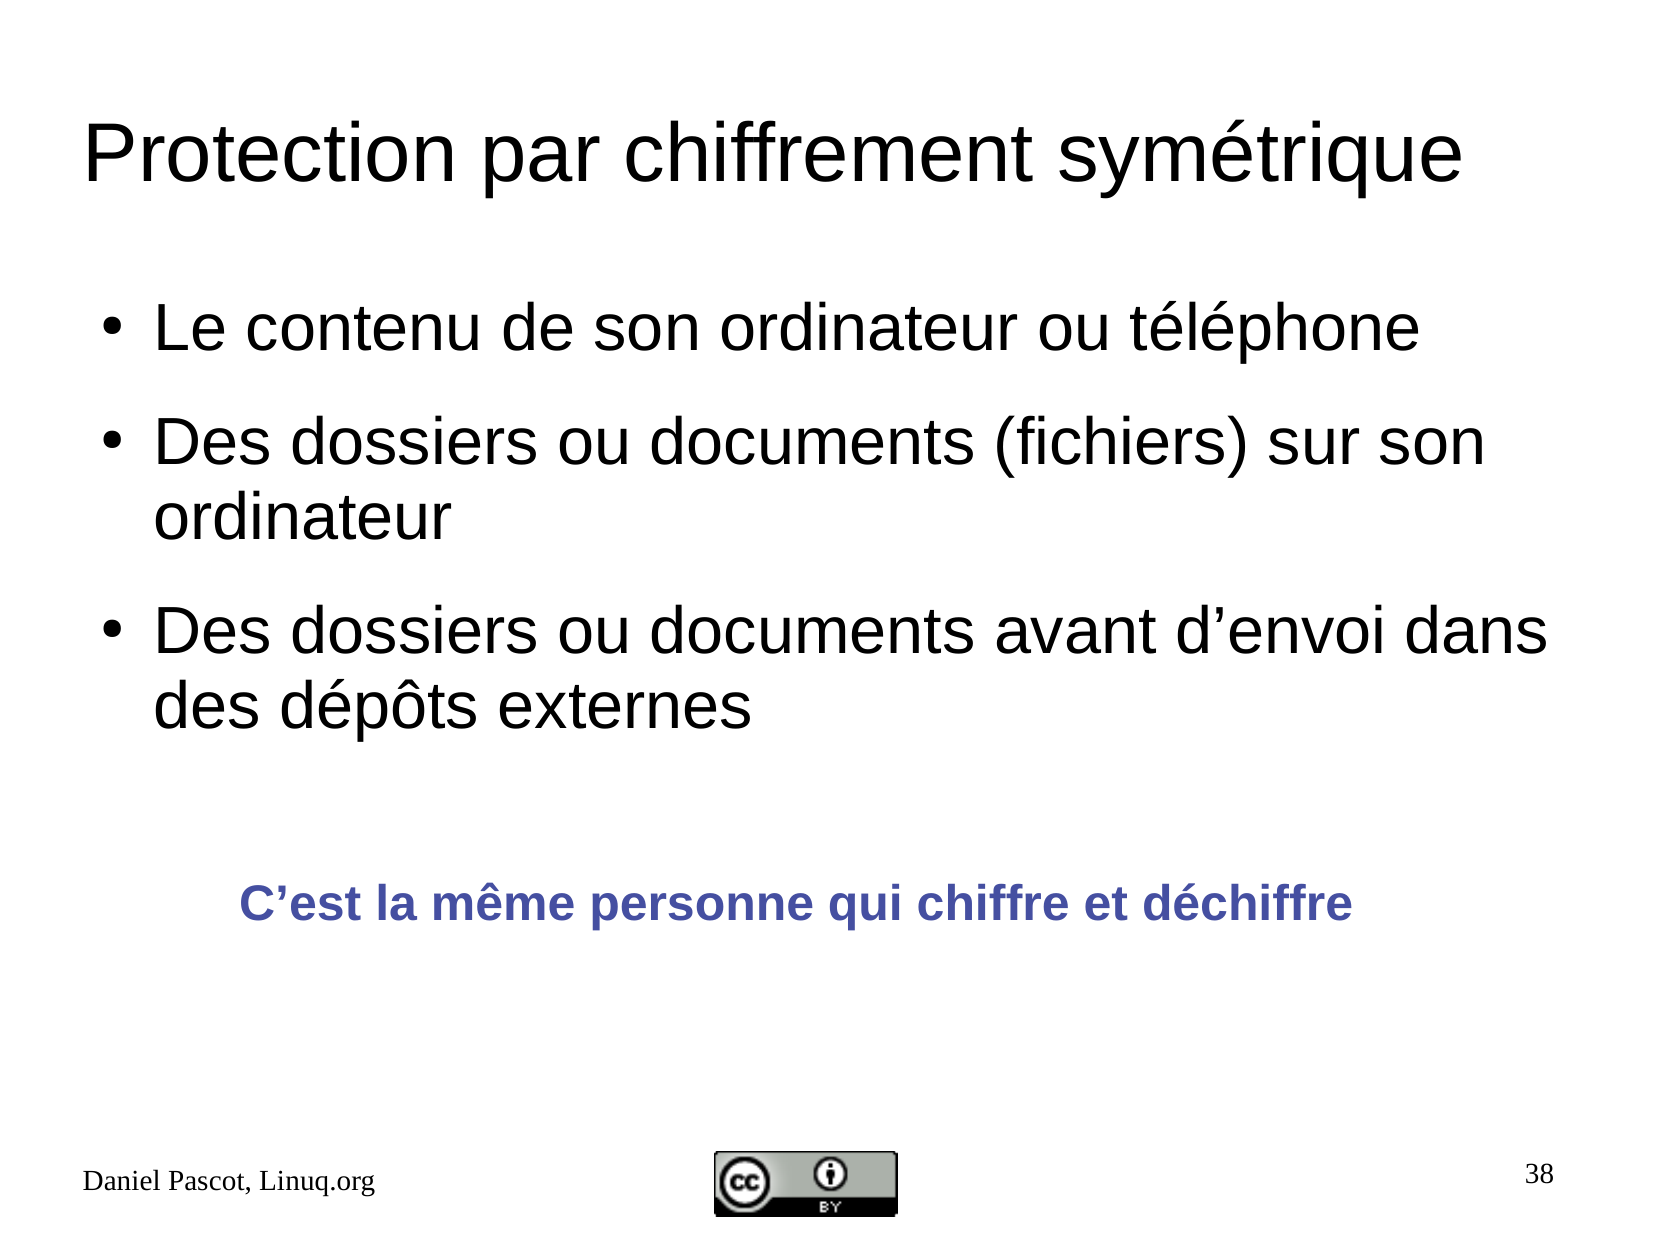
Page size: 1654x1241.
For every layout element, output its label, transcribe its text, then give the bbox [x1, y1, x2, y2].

text_box C’est la même personne qui chiffre et déchiffre [224, 868, 1370, 939]
list Le contenu de son ordinateur ou téléphone Des dossiers ou documents (fichiers) sur son ordinateur Des dossiers ou documents avant d’envoi dans des dépôts externes [82, 290, 1571, 1010]
picture [714, 1151, 898, 1217]
title Protection par chiffrement symétrique [82, 49, 1571, 257]
